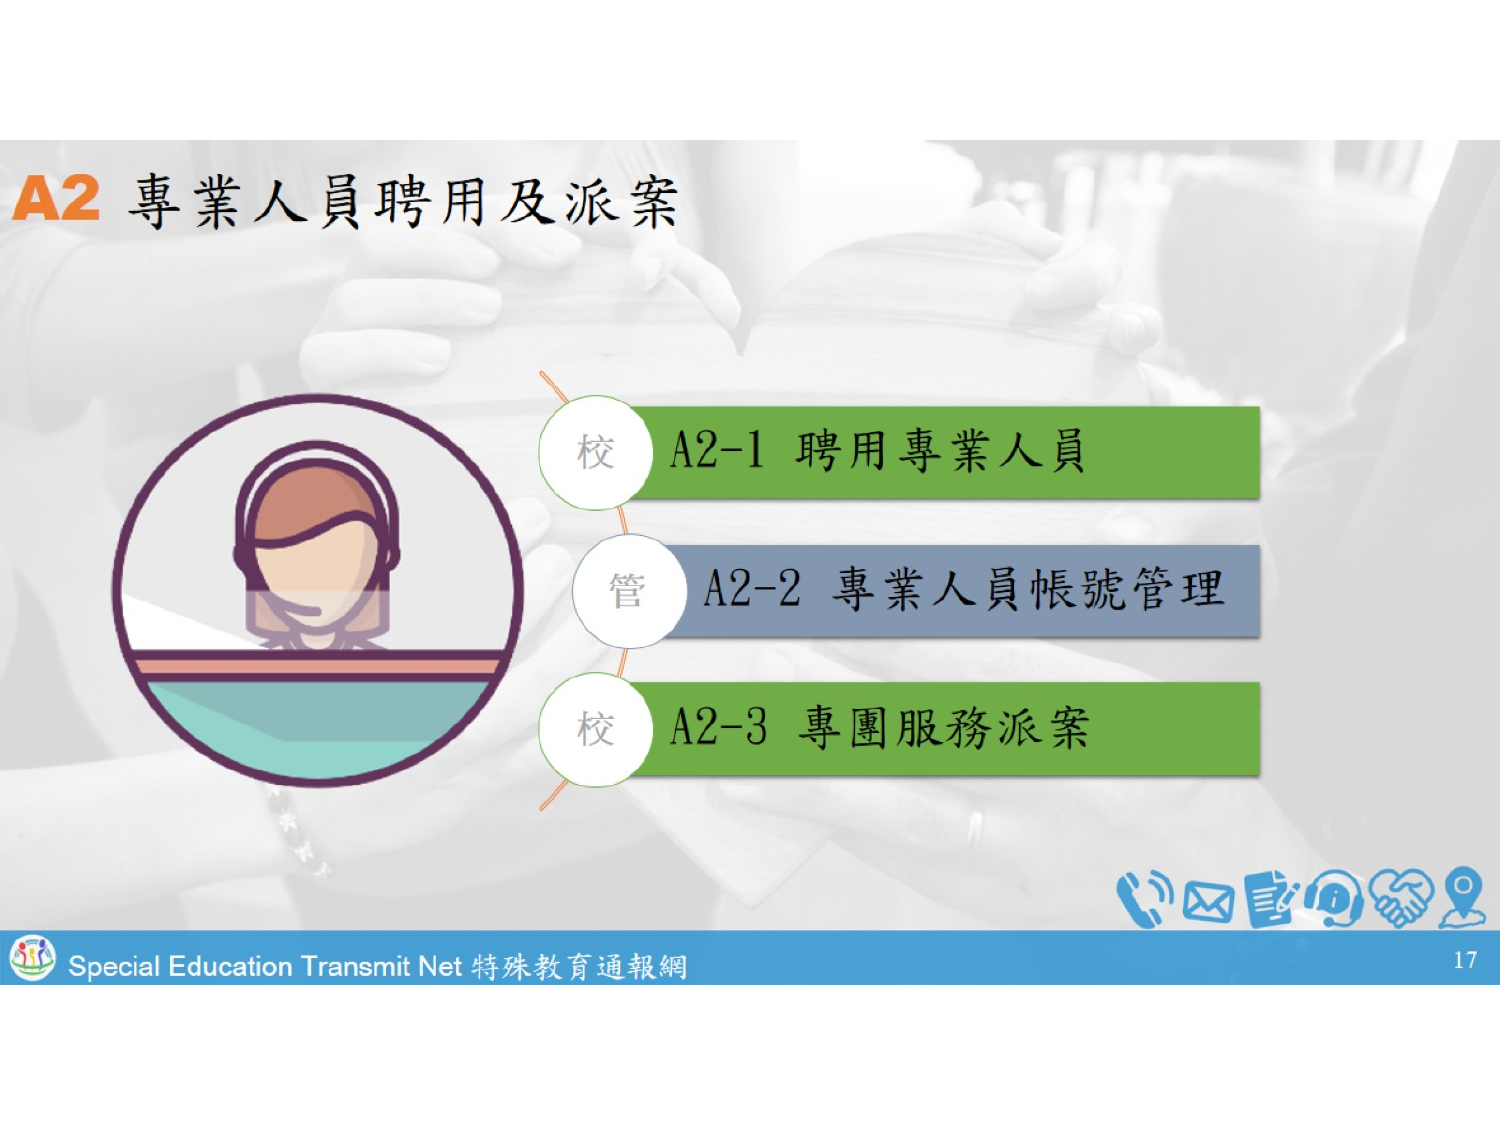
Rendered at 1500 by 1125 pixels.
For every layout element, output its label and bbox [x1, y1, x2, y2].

picture [0, 140, 1500, 985]
